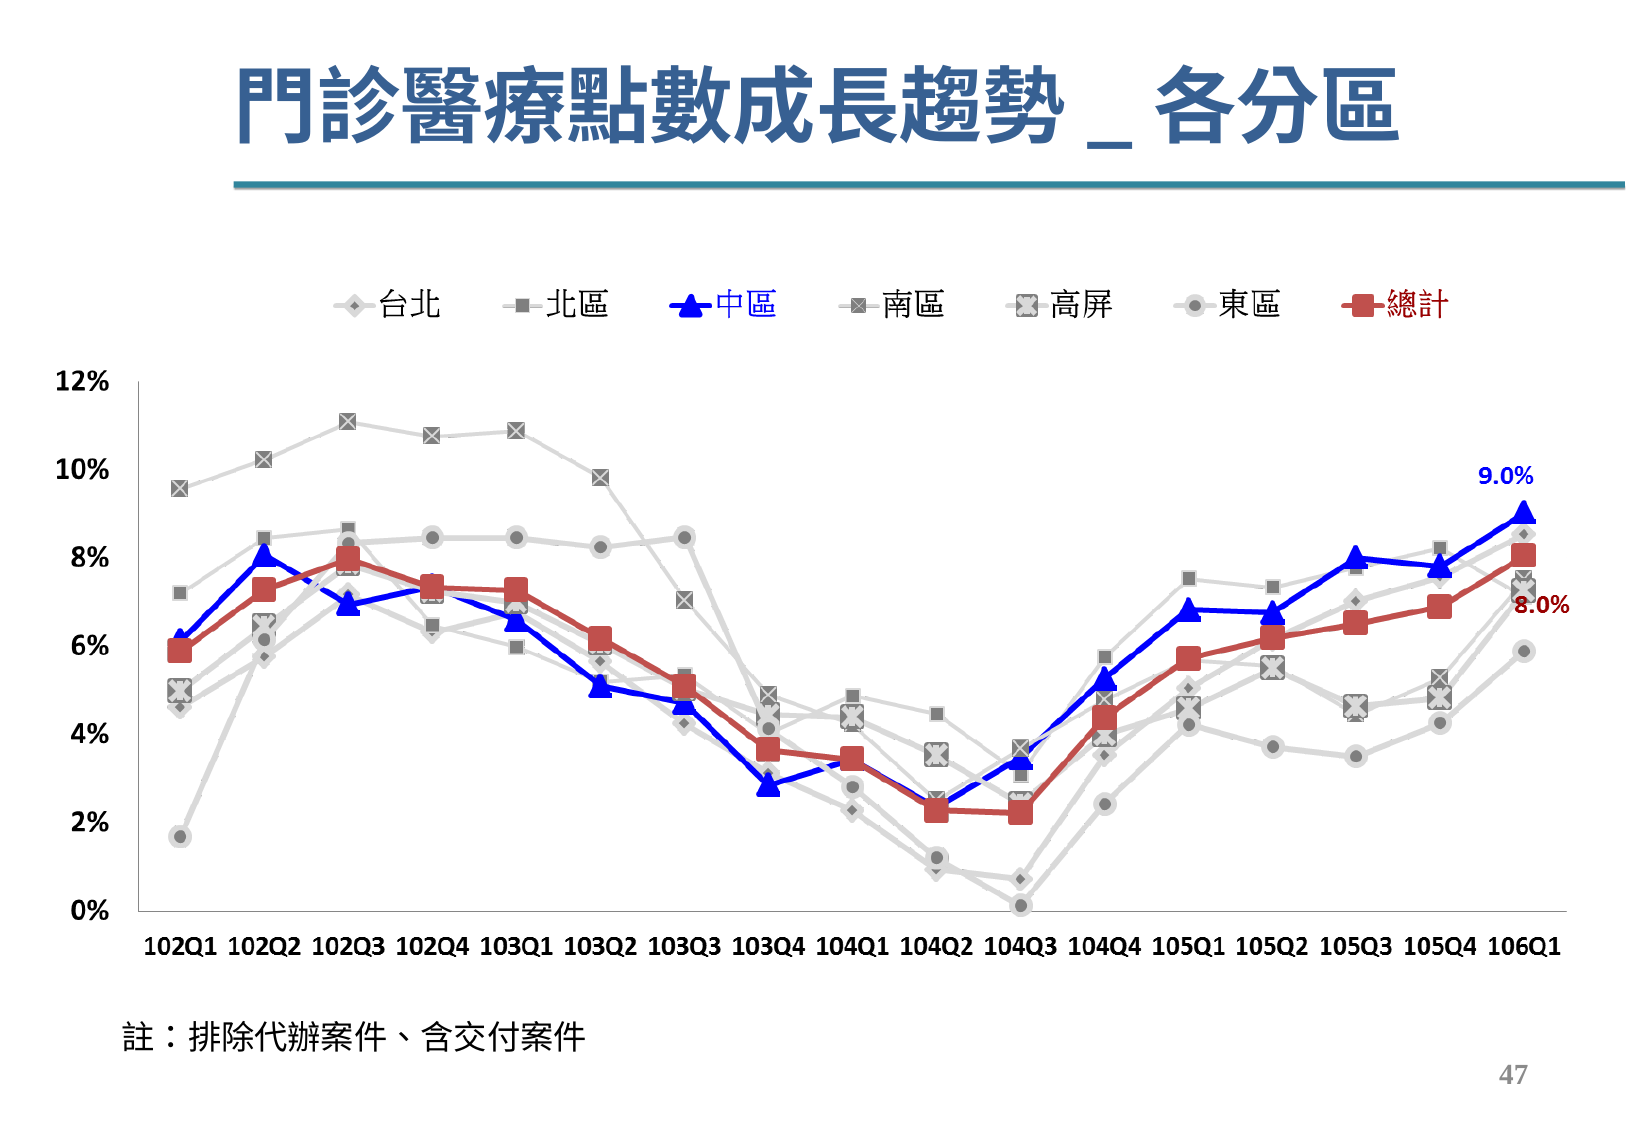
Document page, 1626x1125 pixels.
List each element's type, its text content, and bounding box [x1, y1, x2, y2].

slide_number <編號> [1164, 1042, 1544, 1103]
text_box 註：排除代辦案件、含交付案件 [106, 1009, 603, 1104]
picture [32, 243, 1577, 977]
title 門診醫療點數成長趨勢_各分區 [80, 27, 1557, 179]
